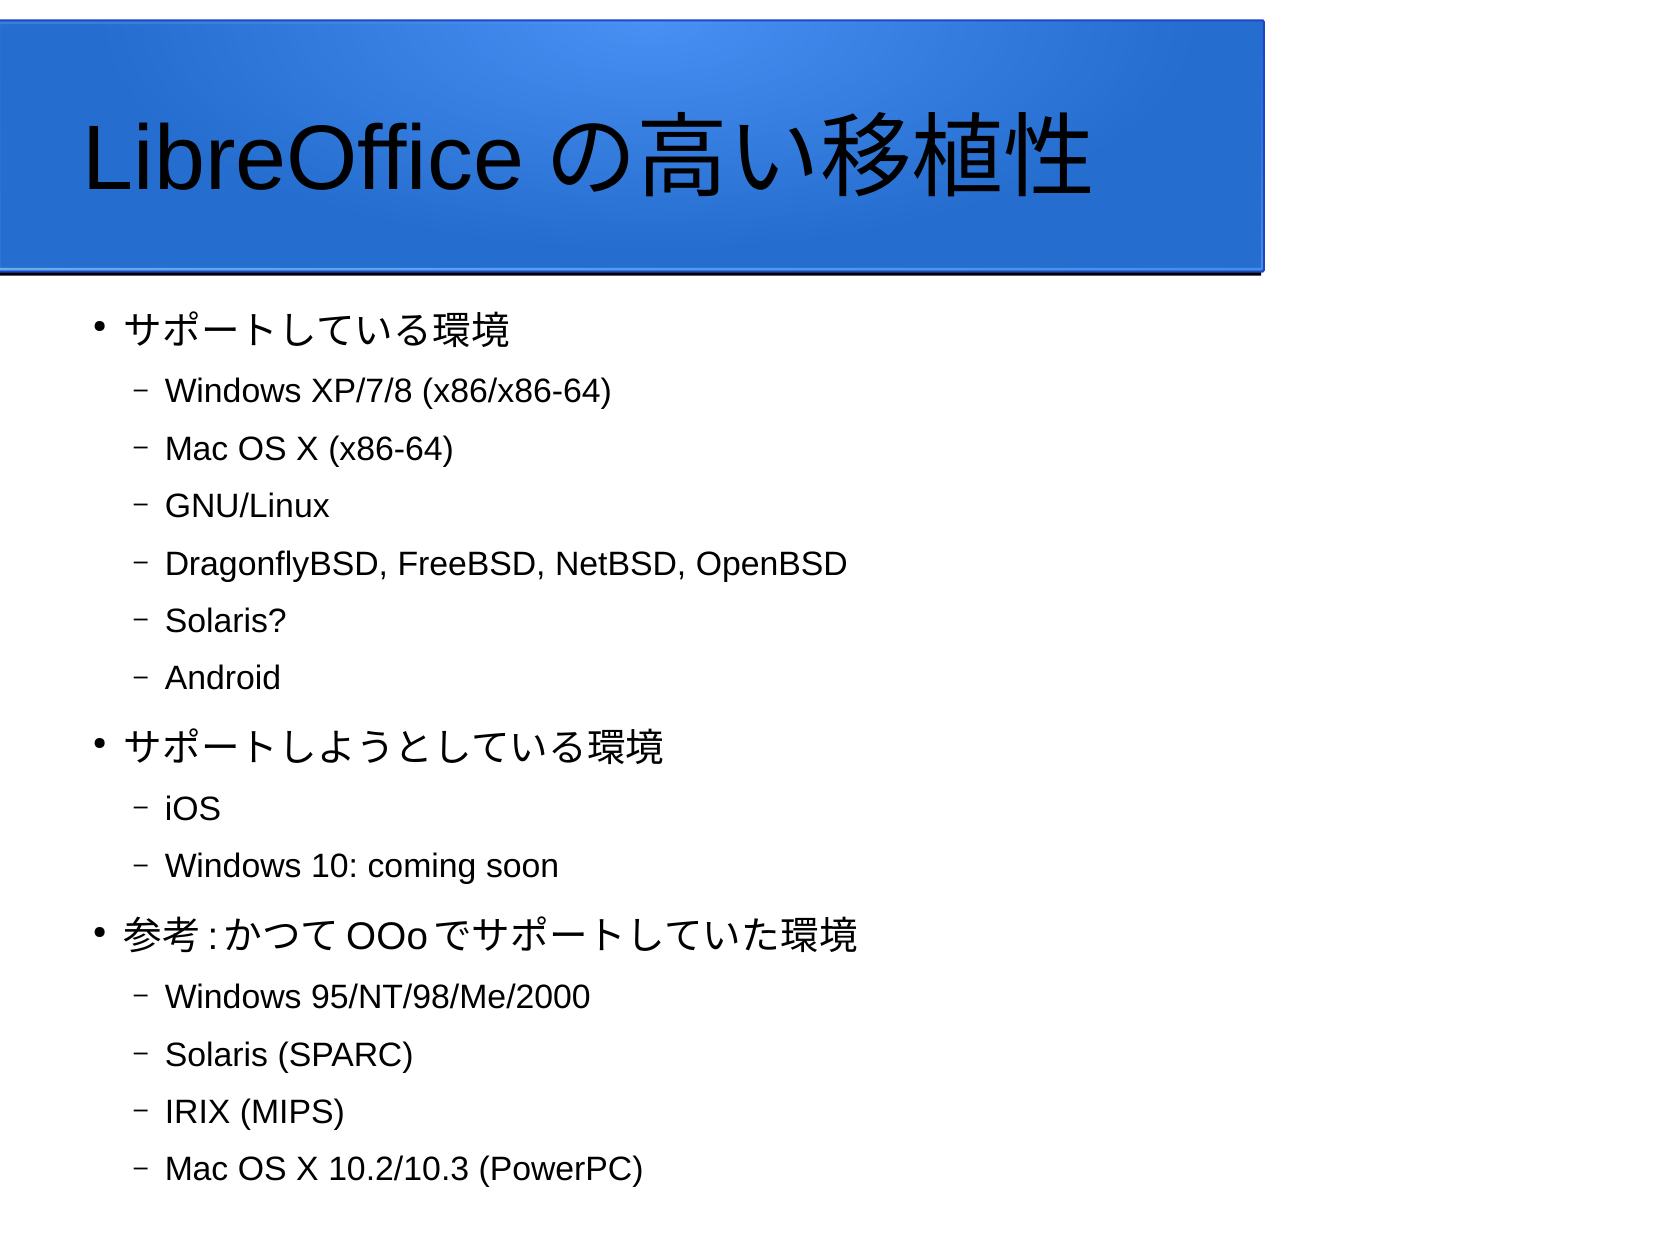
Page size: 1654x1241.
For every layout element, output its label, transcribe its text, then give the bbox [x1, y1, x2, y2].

title LibreOfficeの高い移植性 [82, 24, 1235, 275]
list サポートしている環境 Windows XP/7/8 (x86/x86-64) Mac OS X (x86-64) GNU/Linux DragonflyBSD, FreeBSD, NetBSD, OpenBSD Solaris? Android サポートしようとしている環境 iOS Windows 10: coming soon 参考:かつてOOoでサポートしていた環境 Windows 95/NT/98/Me/2000 Solaris (SPARC) IRIX (MIPS) Mac OS X 10.2/10.3 (PowerPC) [82, 299, 1571, 1201]
